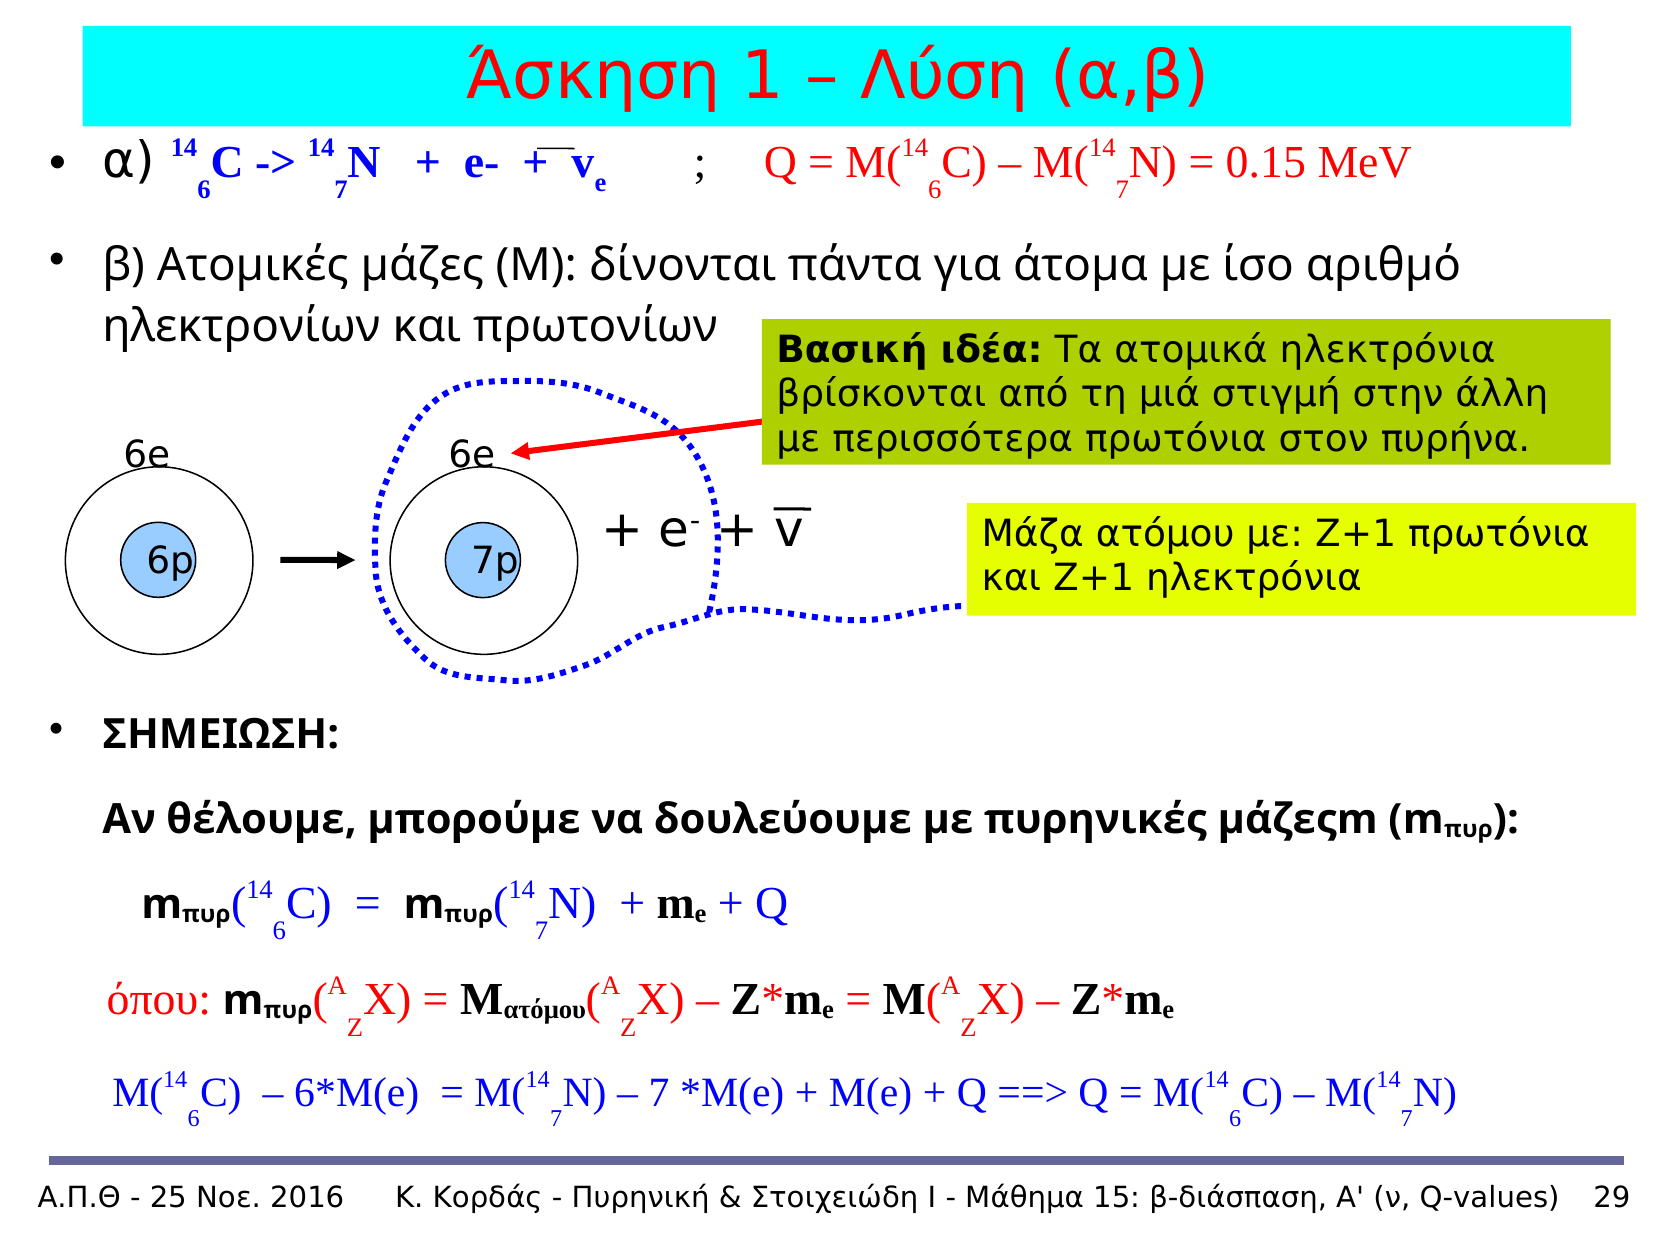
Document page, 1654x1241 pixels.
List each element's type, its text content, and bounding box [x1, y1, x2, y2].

text_box 6e [108, 423, 259, 483]
text_box 6p [120, 522, 196, 598]
text_box Βασική ιδέα: Τα ατομικά ηλεκτρόνια βρίσκονται από τη μιά στιγμή στην άλλη με περισσότερα πρωτόνια στον πυρήνα. [761, 319, 1611, 465]
text_box Μάζα ατόμου με: Ζ+1 πρωτόνια και Ζ+1 ηλεκτρόνια [966, 502, 1637, 616]
text_box 6e [433, 423, 584, 483]
text_box 7p [445, 522, 521, 598]
list α) 146C -> 147N + e- + ve ; Q = M(146C) – M(147N) = 0.15 MeV β) Ατομικές μάζες (M): δίνονται πάντα για άτομα με ίσο αριθμό ηλεκτρονίων και πρωτονίων ΣΗΜΕΙΩΣΗ: Αν θέλουμε, μπορούμε να δουλεύουμε με πυρηνικές μάζεςm (mπυρ): mπυρ(146C) = mπυρ(147N) + me + Q όπου: mπυρ(ΑΖΧ) = Ματόμου(ΑΖΧ) – Ζ*me = Μ(ΑΖΧ) – Ζ*me M(146C) – 6*Μ(e) = M(147N) – 7 *M(e) + M(e) + Q ==> Q = M(146C) – M(147N) [31, 129, 1645, 1166]
title Άσκηση 1 – Λύση (α,β) [82, 25, 1571, 127]
text_box + e- + v [586, 490, 1187, 566]
